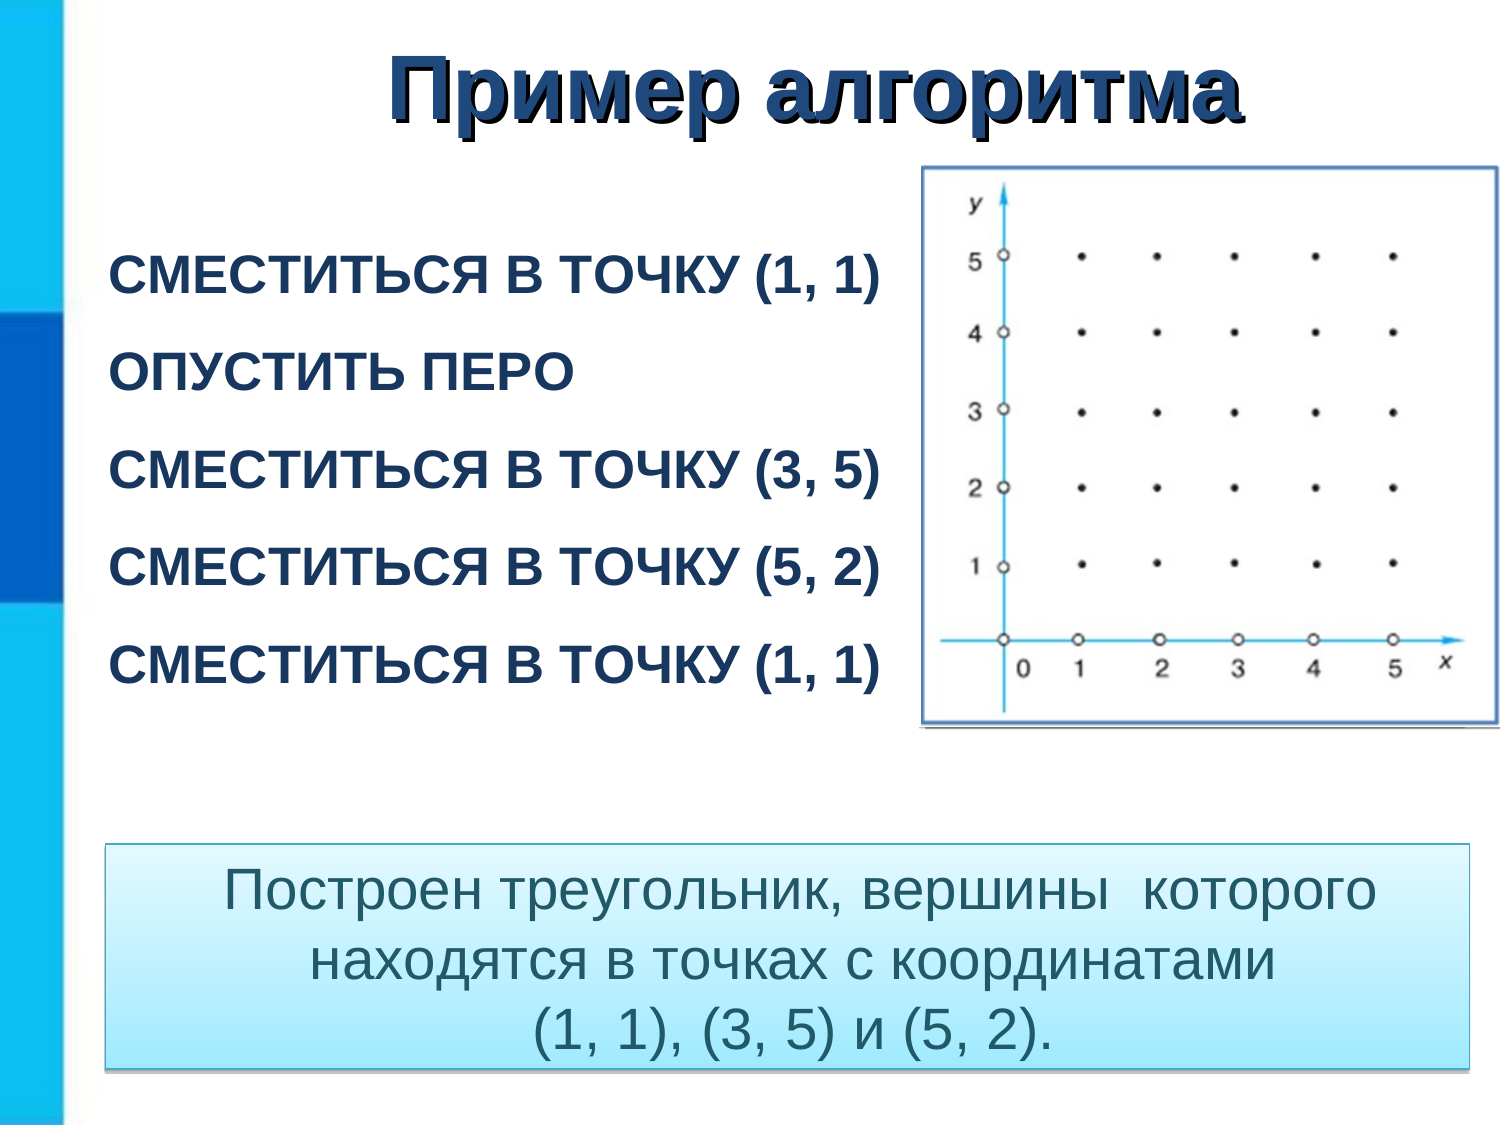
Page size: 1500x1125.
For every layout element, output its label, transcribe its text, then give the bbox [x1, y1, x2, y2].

title Пример алгоритма [187, 30, 1442, 135]
picture [0, 0, 1500, 1125]
text_box Построен треугольник, вершины которого находятся в точках с координатами (1, 1), (3, 5) и (5, 2). [105, 843, 1470, 1070]
text_box СМЕСТИТЬСЯ В ТОЧКУ (1, 1) ОПУСТИТЬ ПЕРО СМЕСТИТЬСЯ В ТОЧКУ (3, 5) СМЕСТИТЬСЯ В ТОЧКУ (5, 2) СМЕСТИТЬСЯ В ТОЧКУ (1, 1) [93, 199, 914, 702]
